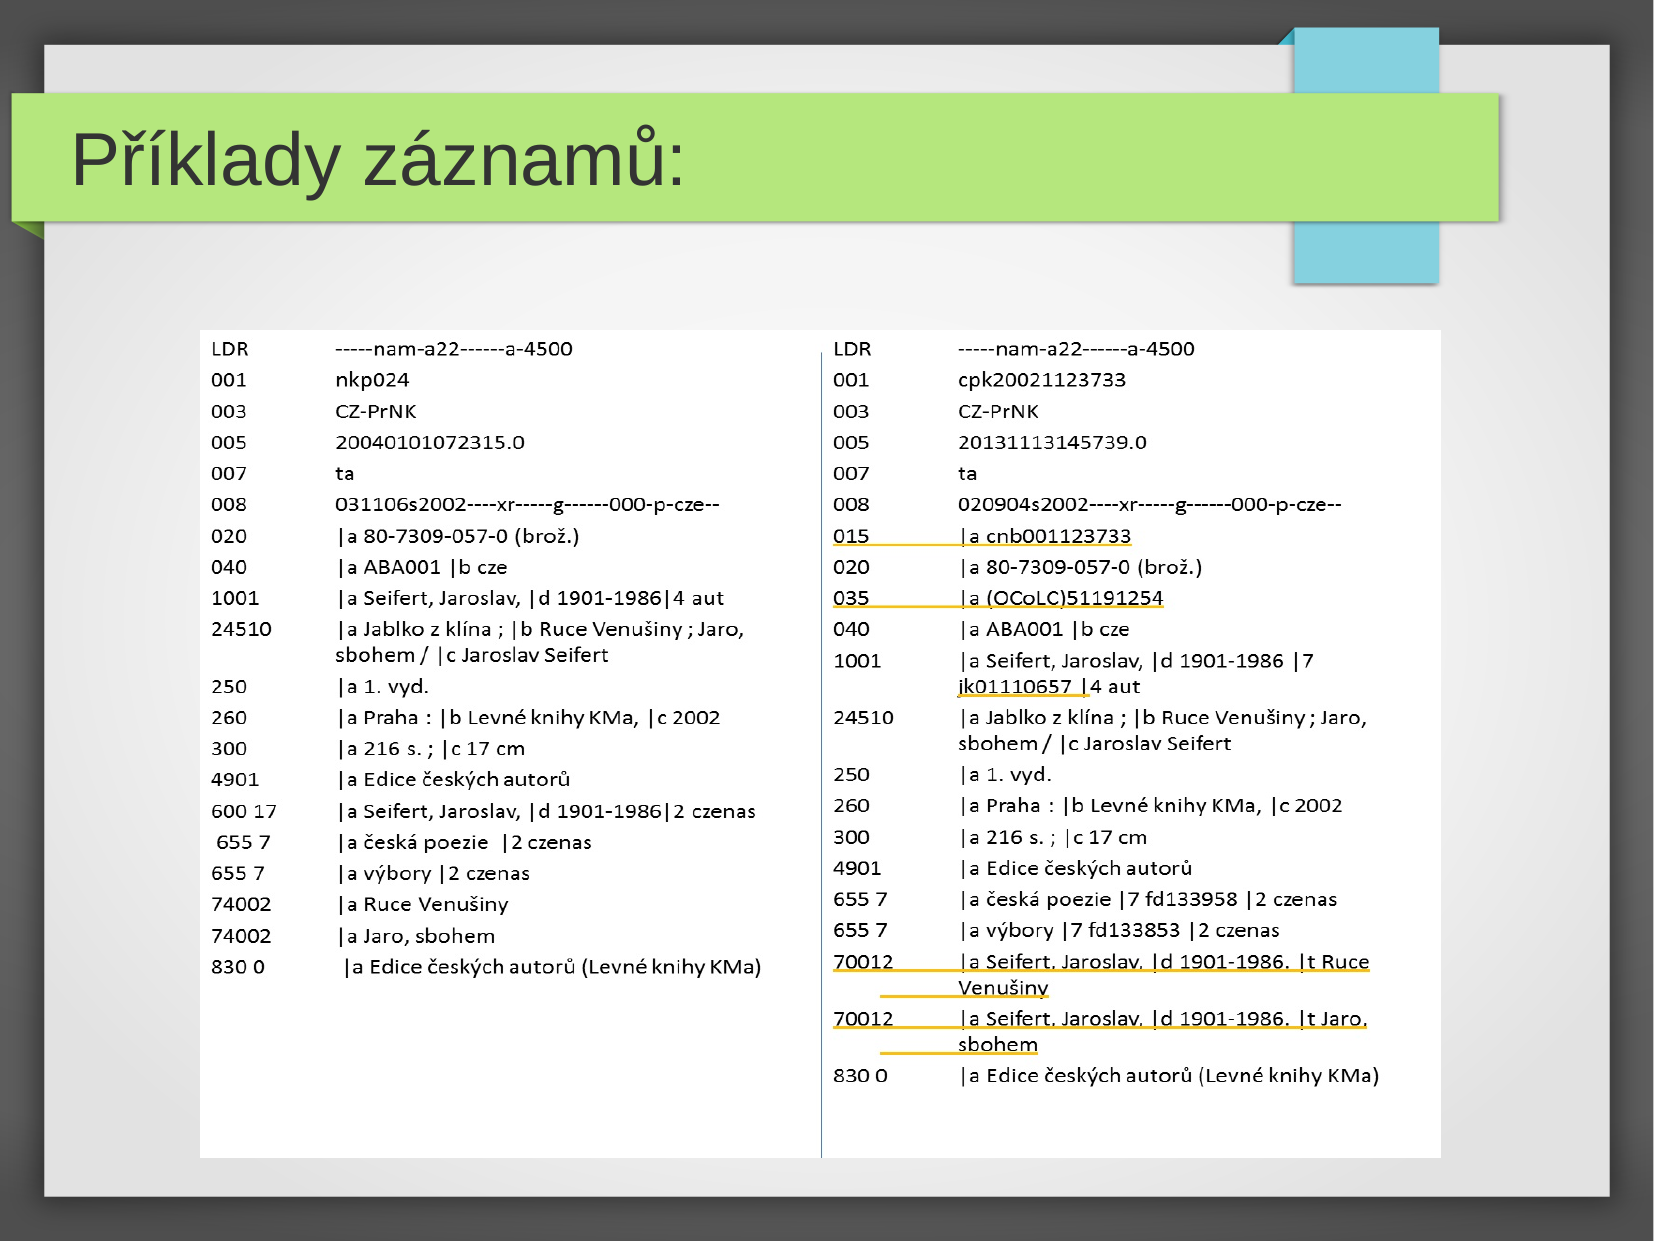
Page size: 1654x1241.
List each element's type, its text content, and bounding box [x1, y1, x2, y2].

title Příklady záznamů: [70, 106, 1229, 213]
picture [0, 0, 1654, 1241]
